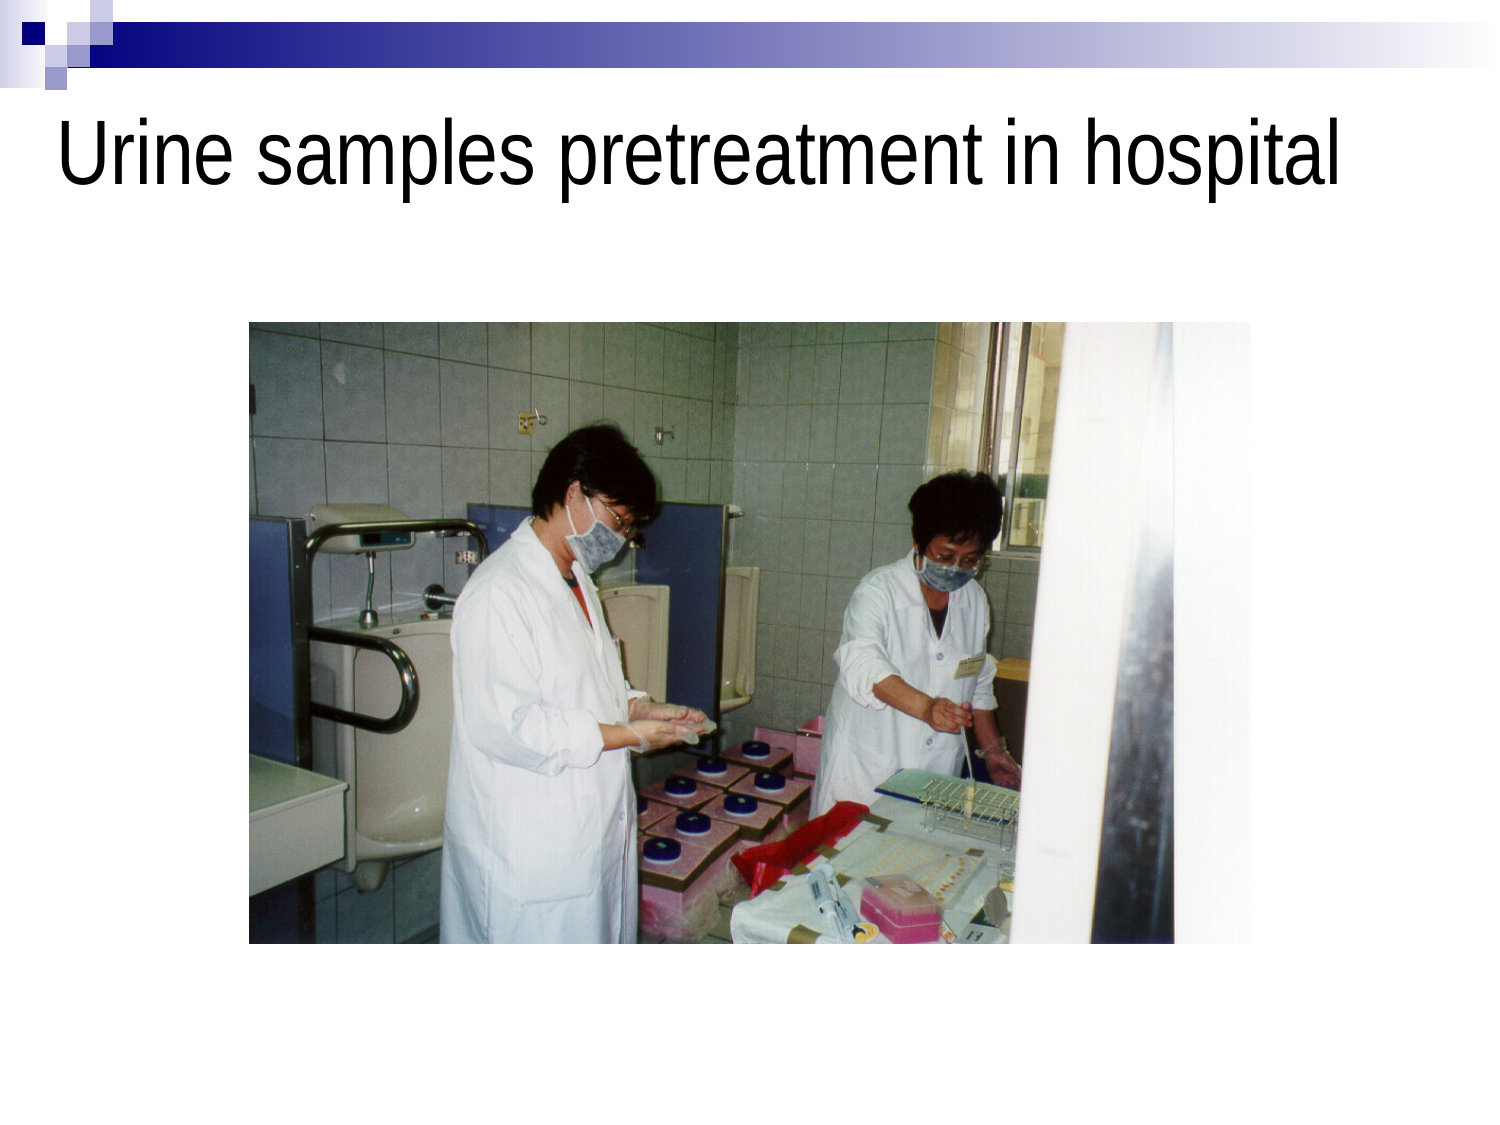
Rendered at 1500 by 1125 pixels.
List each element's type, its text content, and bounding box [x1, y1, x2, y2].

picture [249, 322, 1251, 944]
title Urine samples pretreatment in hospital [41, 75, 1459, 221]
